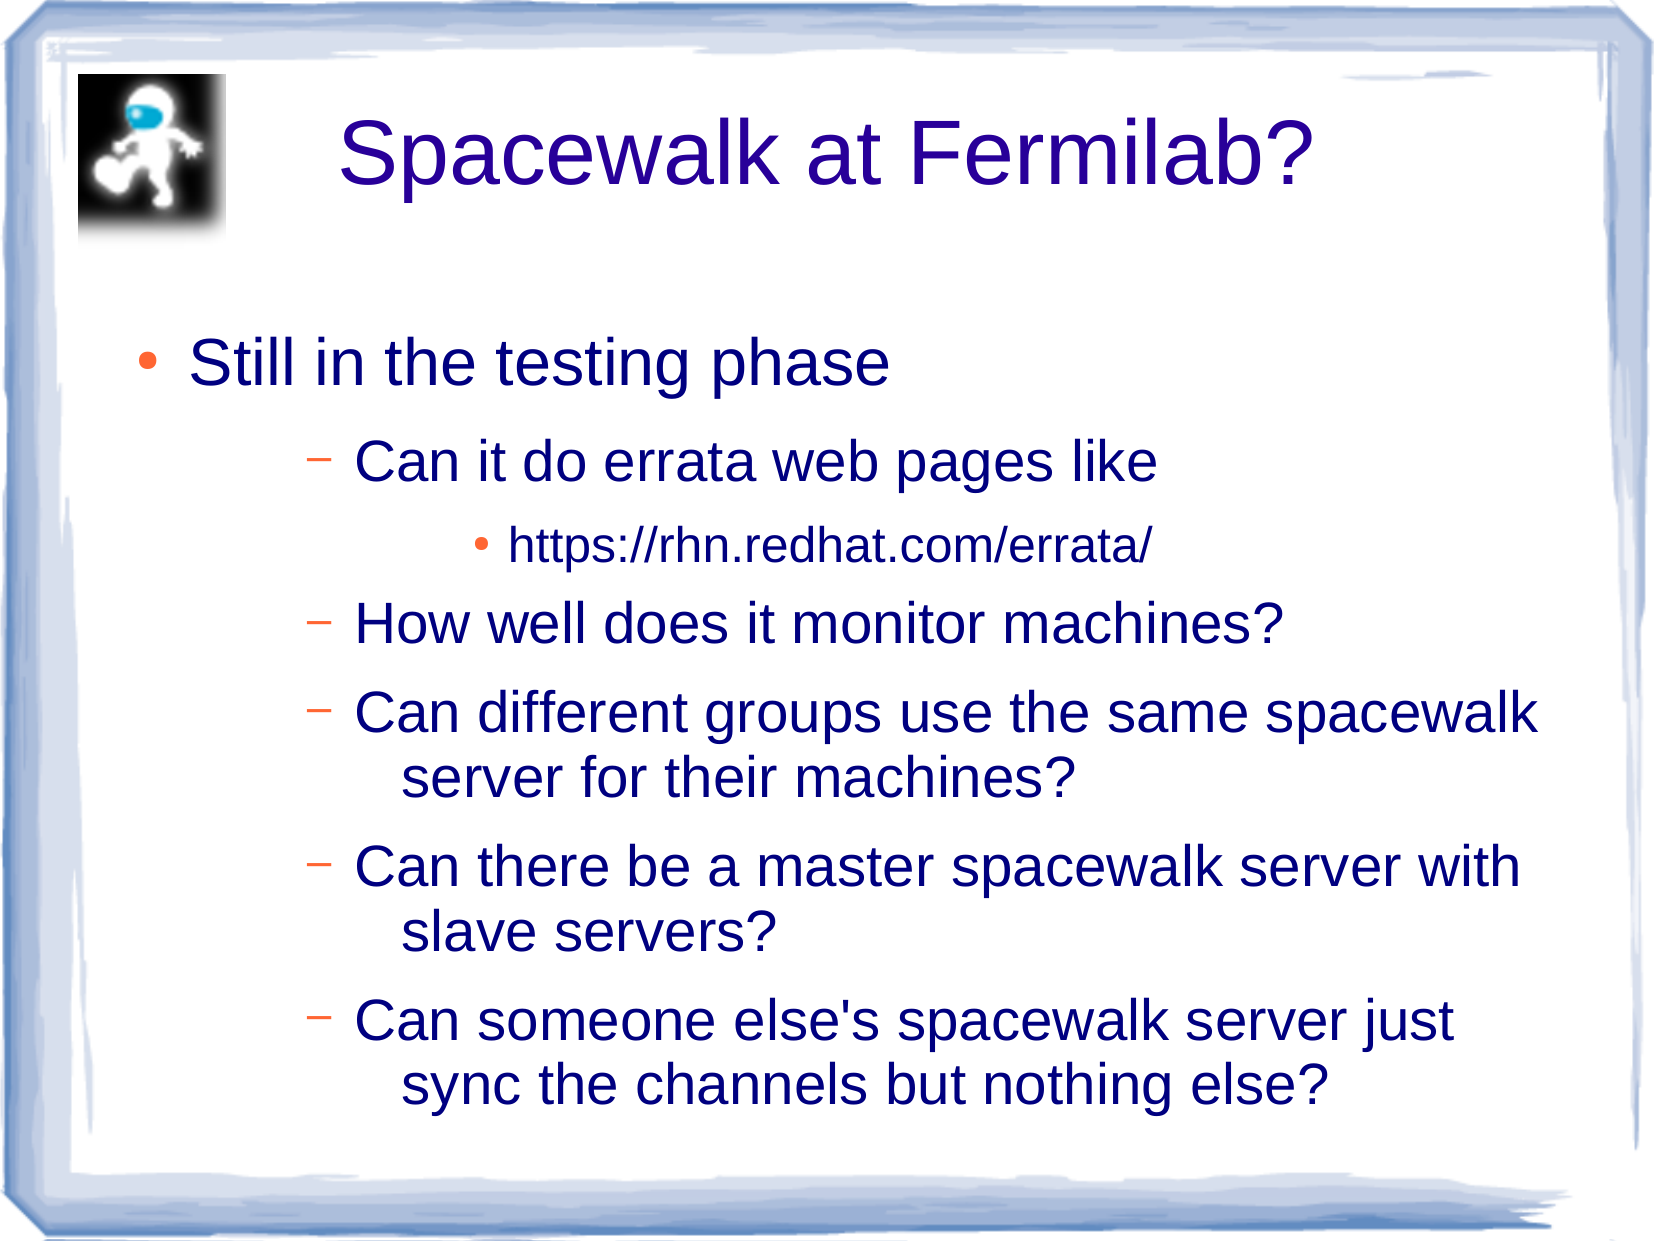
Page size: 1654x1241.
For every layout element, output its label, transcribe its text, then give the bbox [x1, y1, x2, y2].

list Still in the testing phase Can it do errata web pages like https://rhn.redhat.com/errata/ How well does it monitor machines? Can different groups use the same spacewalk server for their machines? Can there be a master spacewalk server with slave servers? Can someone else's spacewalk server just sync the channels but nothing else? [118, 324, 1571, 1118]
picture [0, 0, 1654, 1241]
title Spacewalk at Fermilab? [82, 49, 1571, 257]
